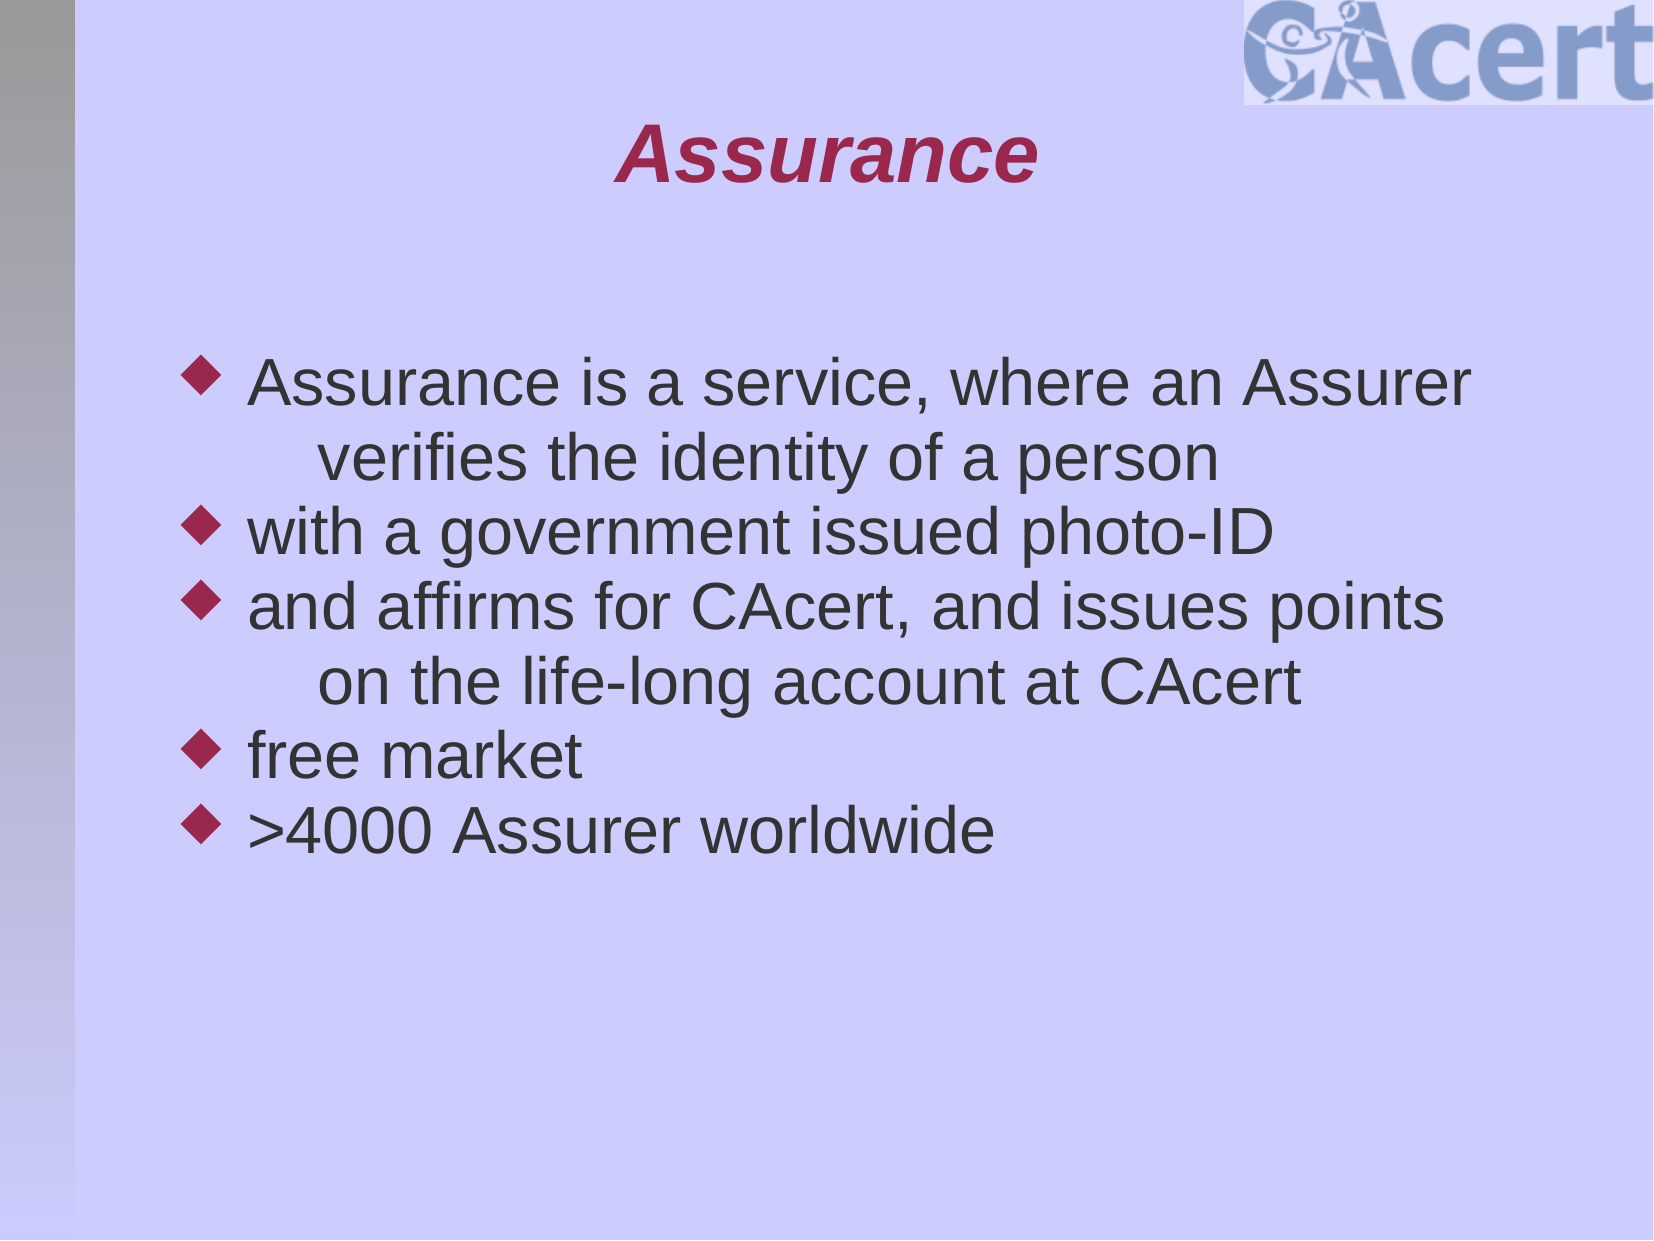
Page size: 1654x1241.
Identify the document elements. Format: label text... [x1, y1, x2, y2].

title Assurance [121, 49, 1534, 257]
list Assurance is a service, where an Assurer verifies the identity of a person with a government issued photo-ID and affirms for CAcert, and issues points on the life-long account at CAcert free market >4000 Assurer worldwide [152, 344, 1534, 1127]
